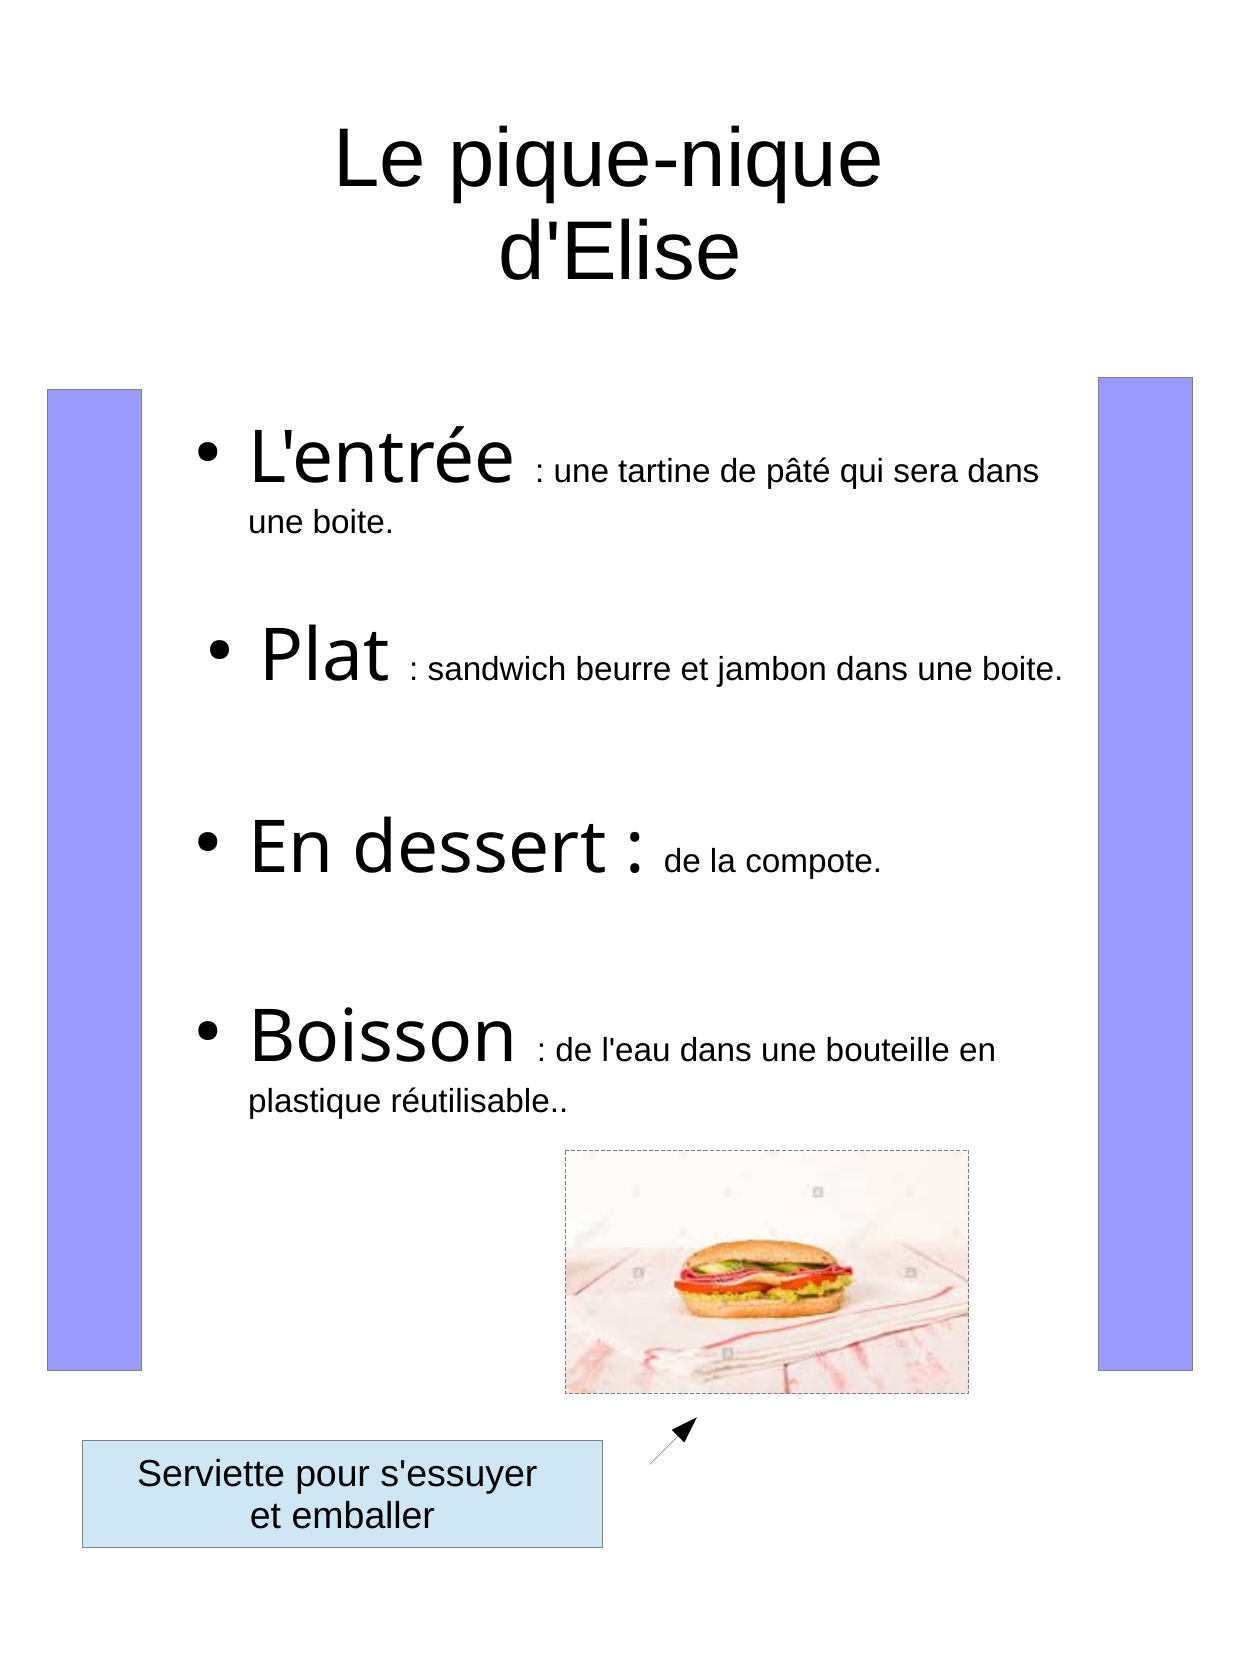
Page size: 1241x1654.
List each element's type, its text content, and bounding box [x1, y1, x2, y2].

text_box [47, 389, 142, 1371]
text_box Serviette pour s'essuyer et emballer [82, 1440, 603, 1548]
text_box [1098, 377, 1193, 1371]
list En dessert : de la compote. [177, 793, 1087, 982]
list L'entrée : une tartine de pâté qui sera dans une boite. [177, 404, 1087, 603]
list Plat : sandwich beurre et jambon dans une boite. [188, 602, 1098, 801]
title Le pique-nique d'Elise [62, 65, 1179, 342]
list Boisson : de l'eau dans une bouteille en plastique réutilisable.. [177, 982, 1087, 1182]
picture [565, 1182, 969, 1394]
